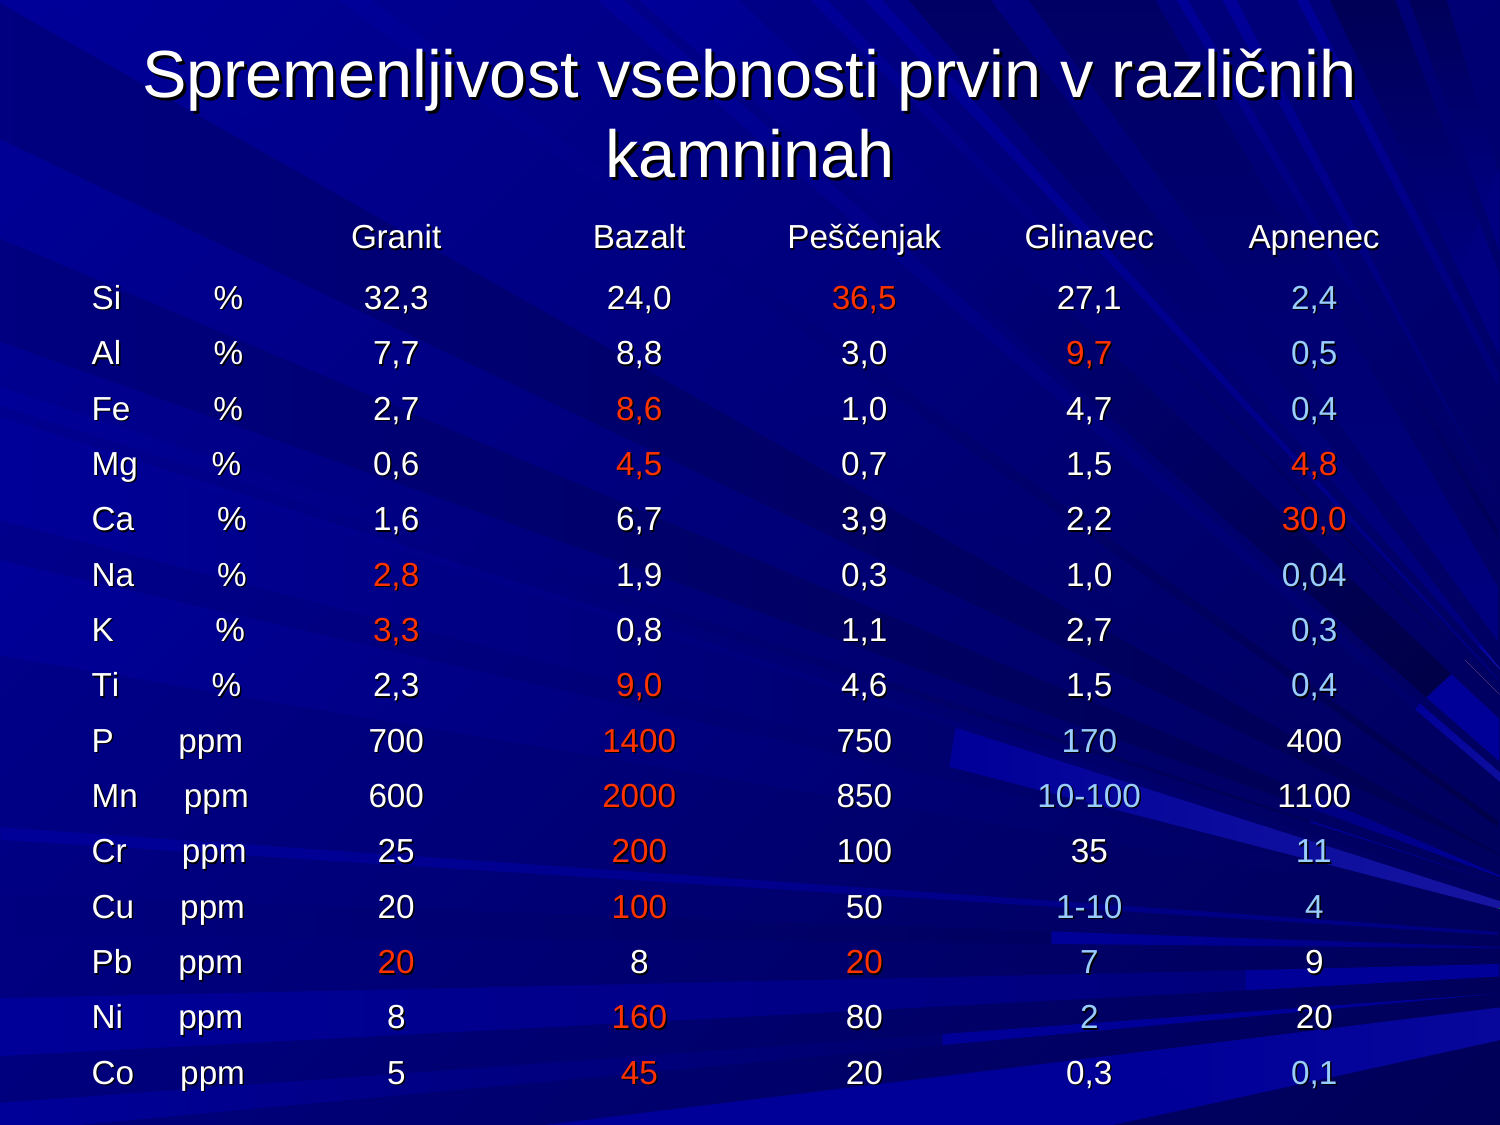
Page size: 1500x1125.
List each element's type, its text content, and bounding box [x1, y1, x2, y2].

table_cell P ppm [77, 711, 266, 766]
table_cell 8,6 [527, 379, 752, 434]
table_cell 1,6 [266, 490, 527, 545]
table_cell 25 [266, 822, 527, 877]
table_cell Mg % [77, 434, 266, 490]
table_cell 2,8 [266, 545, 527, 600]
table_cell 3,9 [752, 490, 977, 545]
table_cell 2,7 [266, 379, 527, 434]
table_cell 9,0 [527, 656, 752, 711]
table_cell 1-10 [977, 877, 1202, 932]
table_cell 45 [527, 1043, 752, 1098]
table_cell 8 [266, 988, 527, 1043]
table_cell 100 [752, 822, 977, 877]
table_cell K % [77, 600, 266, 656]
table_cell 4,8 [1202, 434, 1427, 490]
table_cell 200 [527, 822, 752, 877]
table_cell 32,3 [266, 268, 527, 324]
table_header Glinavec [977, 208, 1202, 268]
table_cell 700 [266, 711, 527, 766]
table_cell Si % [77, 268, 266, 324]
title Spremenljivost vsebnosti prvin v različnih kamninah [0, 23, 1500, 199]
table_cell 27,1 [977, 268, 1202, 324]
table_cell 0,04 [1202, 545, 1427, 600]
table_cell 1,1 [752, 600, 977, 656]
table_cell Ti % [77, 656, 266, 711]
table_cell 600 [266, 766, 527, 822]
table_cell 11 [1202, 822, 1427, 877]
table_cell 2,2 [977, 490, 1202, 545]
table_cell 20 [752, 932, 977, 988]
table_cell 8 [527, 932, 752, 988]
table_cell 0,3 [1202, 600, 1427, 656]
table_cell 0,5 [1202, 324, 1427, 379]
table_cell 1100 [1202, 766, 1427, 822]
table_cell 1,5 [977, 656, 1202, 711]
table_cell 7,7 [266, 324, 527, 379]
table_cell 30,0 [1202, 490, 1427, 545]
table_cell 3,0 [752, 324, 977, 379]
table_cell Cr ppm [77, 822, 266, 877]
table_cell 100 [527, 877, 752, 932]
table_cell Cu ppm [77, 877, 266, 932]
table_header [77, 208, 266, 268]
table_cell 9 [1202, 932, 1427, 988]
table_cell 6,7 [527, 490, 752, 545]
table_cell Fe % [77, 379, 266, 434]
table_cell 3,3 [266, 600, 527, 656]
table_header Peščenjak [752, 208, 977, 268]
table_cell 170 [977, 711, 1202, 766]
table_header Apnenec [1202, 208, 1427, 268]
table_cell 1,9 [527, 545, 752, 600]
table_cell 0,3 [752, 545, 977, 600]
table_cell 4,6 [752, 656, 977, 711]
table_cell Ni ppm [77, 988, 266, 1043]
table_cell 80 [752, 988, 977, 1043]
table_cell 20 [266, 877, 527, 932]
table_cell 2,3 [266, 656, 527, 711]
table_cell 1400 [527, 711, 752, 766]
table_cell 50 [752, 877, 977, 932]
table_cell 7 [977, 932, 1202, 988]
table_header Bazalt [527, 208, 752, 268]
table_cell Na % [77, 545, 266, 600]
table_cell Ca % [77, 490, 266, 545]
table_cell 36,5 [752, 268, 977, 324]
table_cell 24,0 [527, 268, 752, 324]
table_cell 4,7 [977, 379, 1202, 434]
table_cell 850 [752, 766, 977, 822]
table_cell 2,7 [977, 600, 1202, 656]
table_cell 9,7 [977, 324, 1202, 379]
table_cell 1,0 [977, 545, 1202, 600]
table_cell 750 [752, 711, 977, 766]
table_cell 4 [1202, 877, 1427, 932]
table_cell 0,6 [266, 434, 527, 490]
table_cell 35 [977, 822, 1202, 877]
table_cell 2000 [527, 766, 752, 822]
table_cell 5 [266, 1043, 527, 1098]
table_cell Mn ppm [77, 766, 266, 822]
table_cell 400 [1202, 711, 1427, 766]
table_cell Al % [77, 324, 266, 379]
table_cell 20 [1202, 988, 1427, 1043]
table_cell Co ppm [77, 1043, 266, 1098]
table_header Granit [266, 208, 527, 268]
table_cell 0,3 [977, 1043, 1202, 1098]
table_cell 0,8 [527, 600, 752, 656]
table_cell 1,5 [977, 434, 1202, 490]
table_cell 1,0 [752, 379, 977, 434]
table_cell 8,8 [527, 324, 752, 379]
table_cell Pb ppm [77, 932, 266, 988]
table_cell 20 [752, 1043, 977, 1098]
table_cell 0,1 [1202, 1043, 1427, 1098]
table_cell 2,4 [1202, 268, 1427, 324]
table_cell 4,5 [527, 434, 752, 490]
table_cell 10-100 [977, 766, 1202, 822]
table_cell 2 [977, 988, 1202, 1043]
table_cell 160 [527, 988, 752, 1043]
table_cell 20 [266, 932, 527, 988]
table_cell 0,4 [1202, 656, 1427, 711]
table_cell 0,7 [752, 434, 977, 490]
table_cell 0,4 [1202, 379, 1427, 434]
